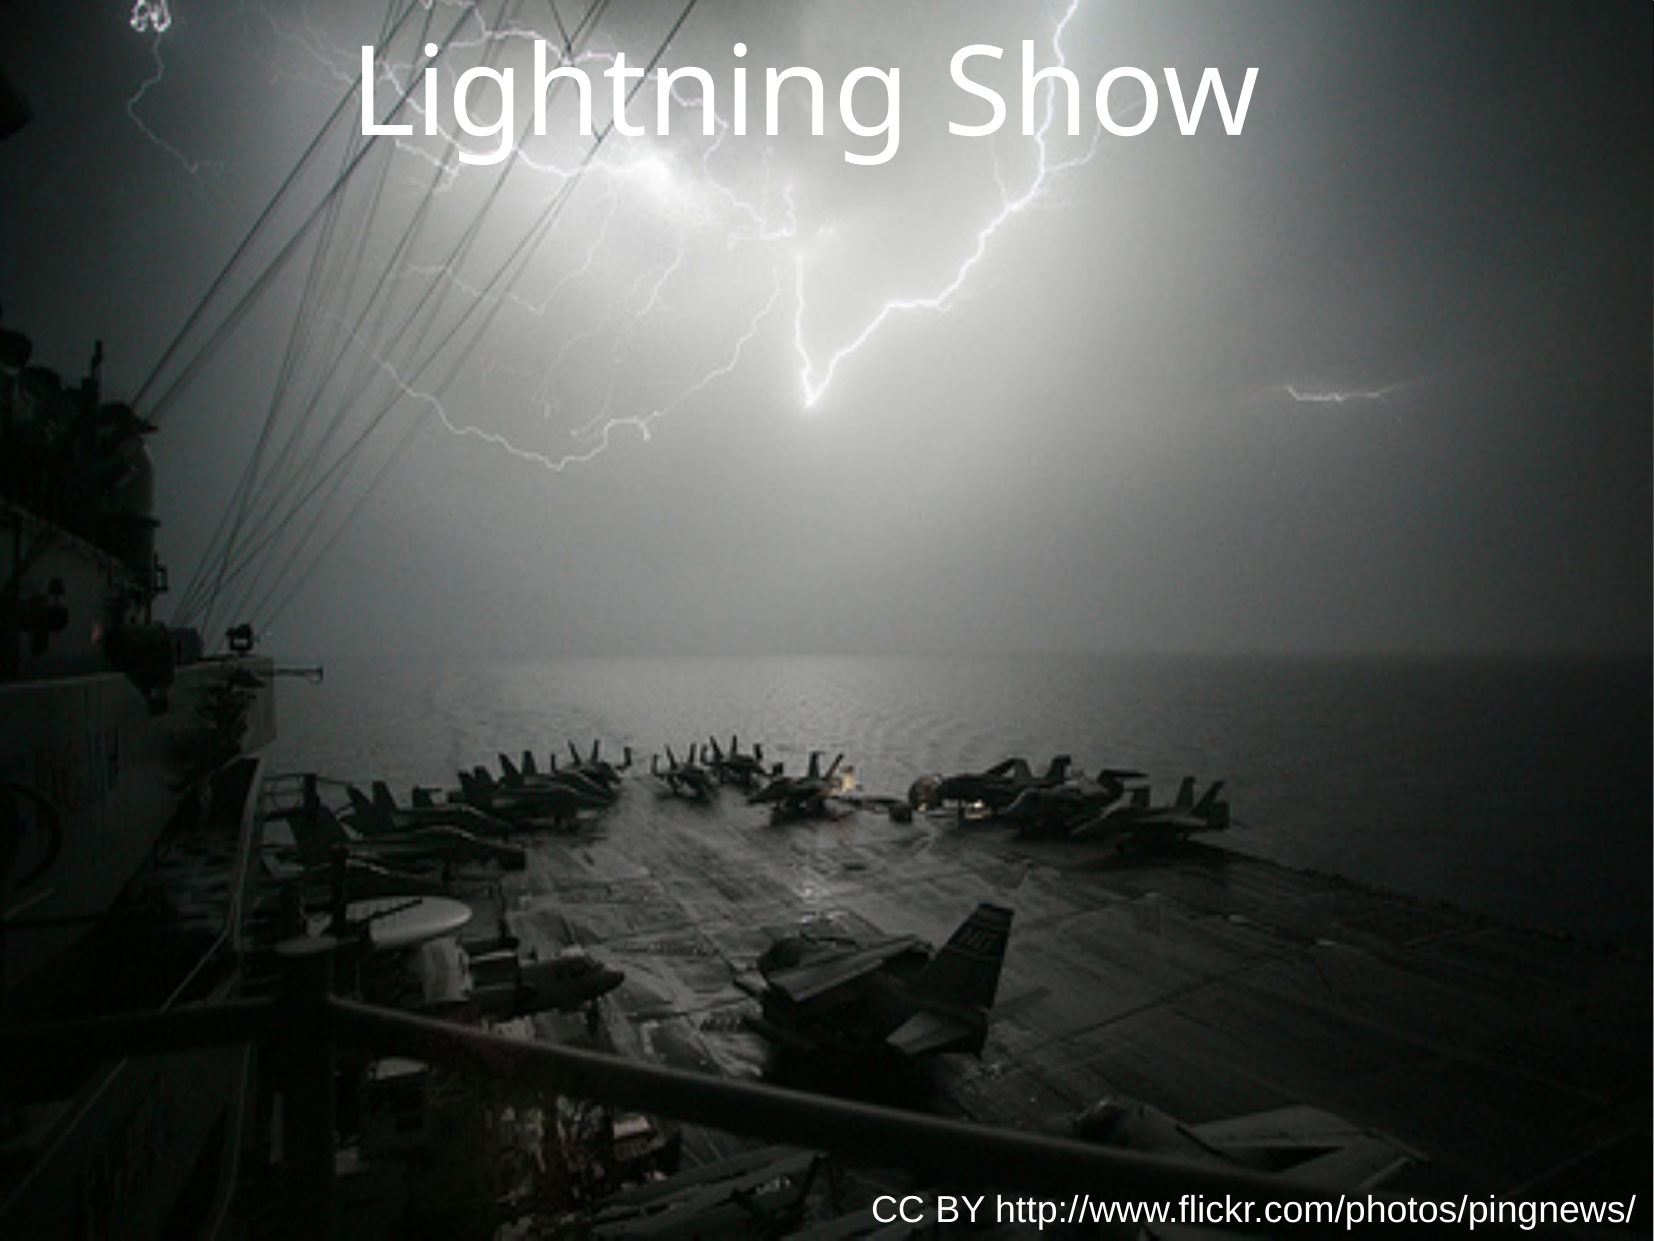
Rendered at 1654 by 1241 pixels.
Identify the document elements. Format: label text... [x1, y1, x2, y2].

text_box Lightning Show [335, 0, 1241, 148]
text_box CC BY http://www.flickr.com/photos/pingnews/ [856, 1181, 1652, 1238]
picture [0, 0, 1654, 1241]
